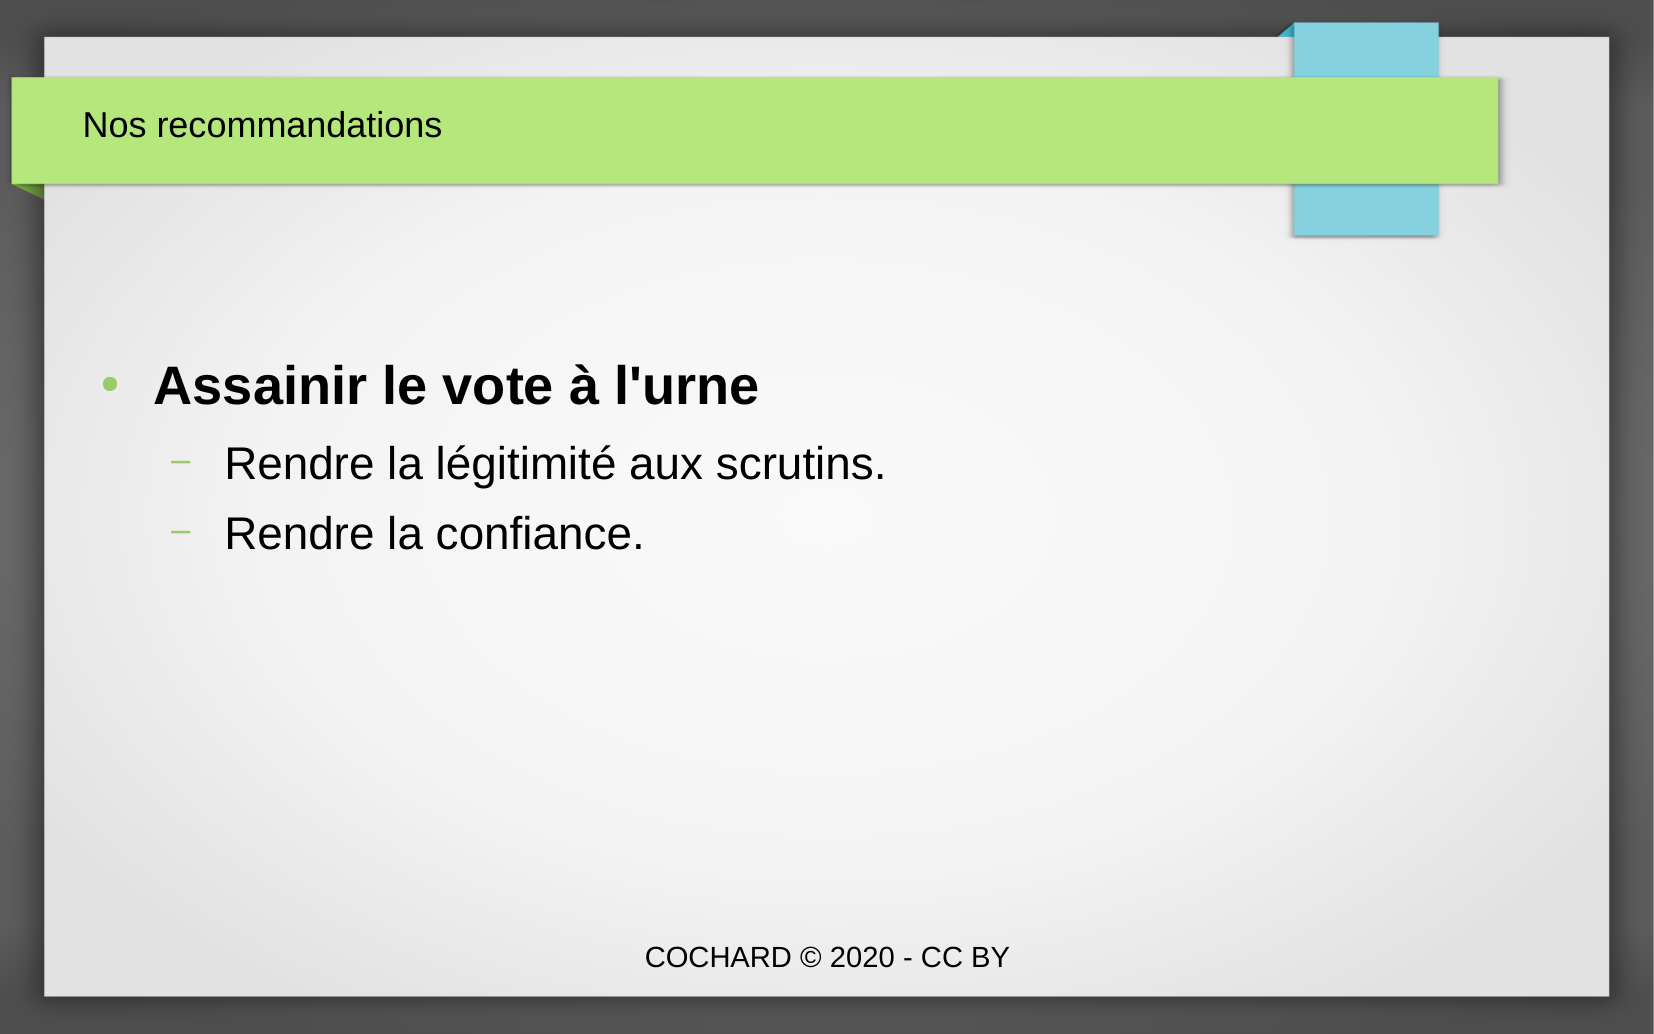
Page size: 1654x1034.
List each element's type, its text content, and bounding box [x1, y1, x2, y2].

list Assainir le vote à l'urne Rendre la légitimité aux scrutins. Rendre la confiance. [82, 249, 1571, 849]
title Nos recommandations [82, 39, 1235, 210]
picture [0, 0, 1654, 1034]
